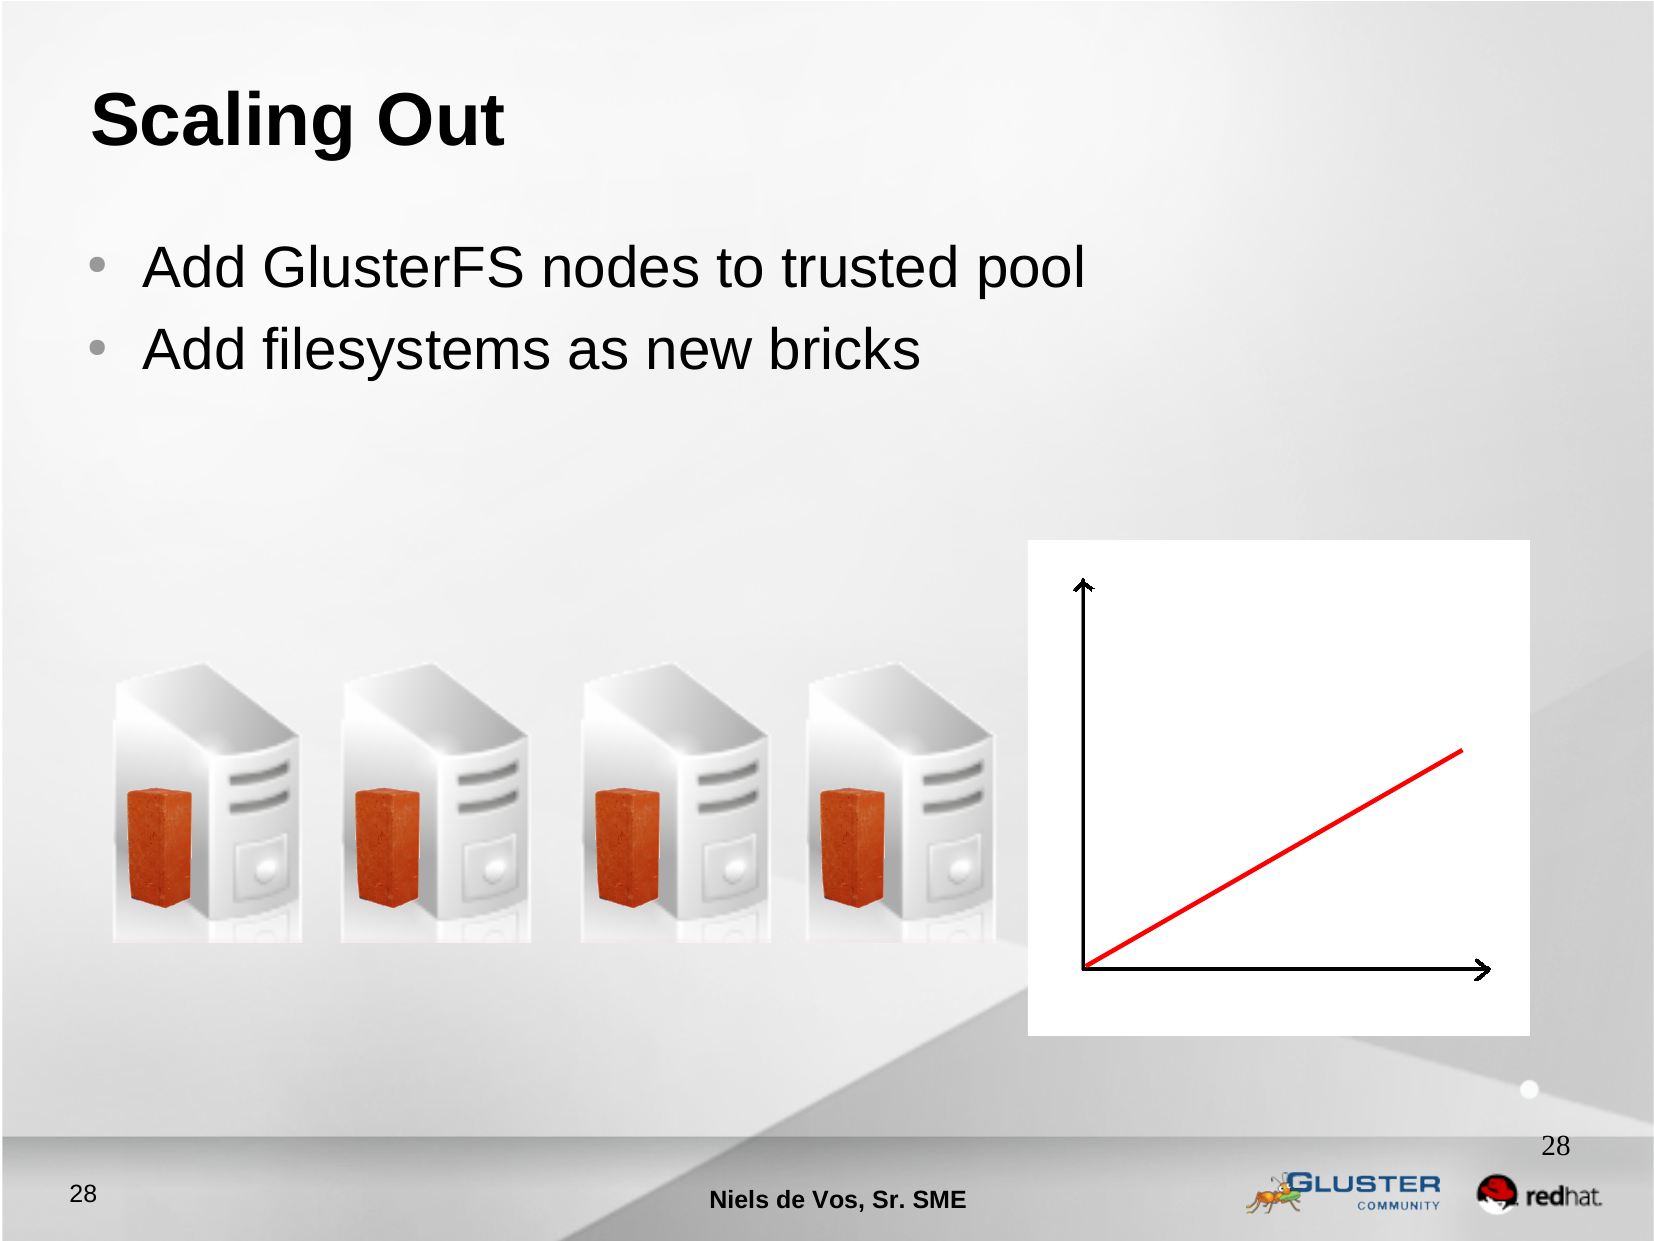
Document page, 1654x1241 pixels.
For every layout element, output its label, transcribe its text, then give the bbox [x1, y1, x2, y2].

title Scaling Out [90, 15, 1579, 223]
list Add GlusterFS nodes to trusted pool Add filesystems as new bricks [86, 232, 1576, 1111]
picture [2, 1, 1654, 1241]
